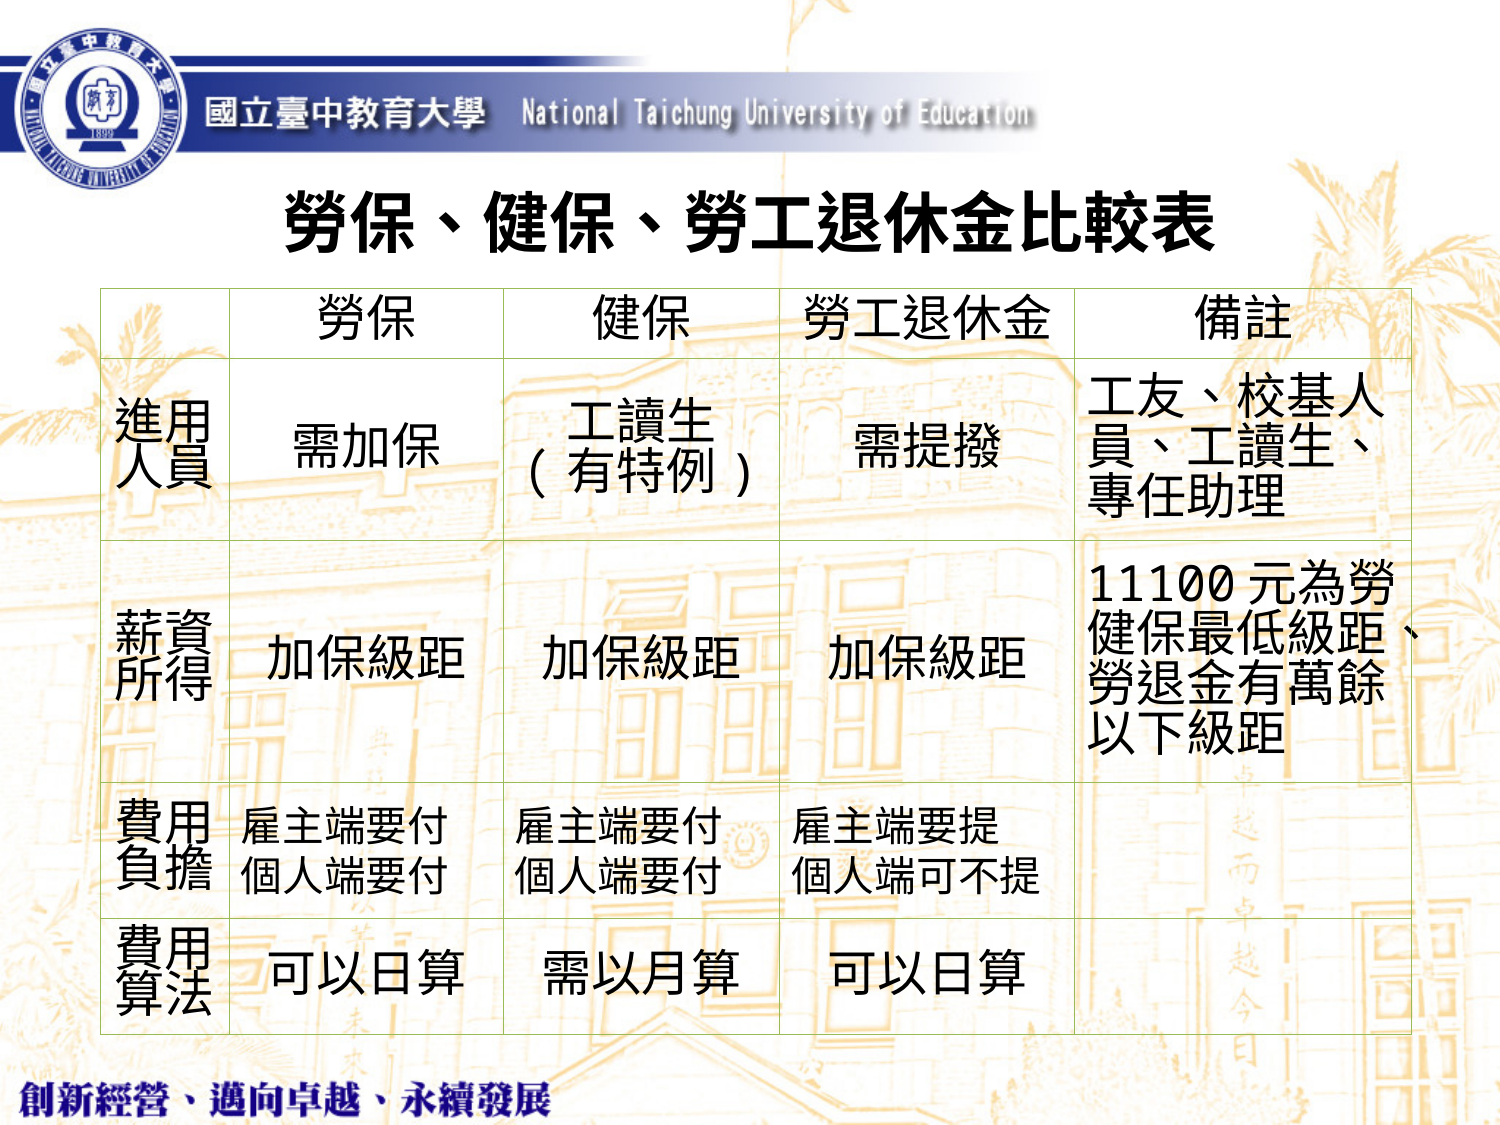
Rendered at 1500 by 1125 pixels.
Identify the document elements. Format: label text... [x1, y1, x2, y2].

table_cell 需加保 [230, 359, 503, 540]
table_cell 費用算法 [101, 919, 229, 1034]
table_cell [1075, 919, 1411, 1034]
table_cell 需提撥 [780, 359, 1074, 540]
picture [0, 0, 1500, 160]
table_cell 可以日算 [780, 919, 1074, 1034]
table_cell 加保級距 [780, 541, 1074, 782]
table_cell 雇主端要付 個人端要付 [504, 783, 779, 918]
picture [0, 280, 1500, 1125]
table_cell 薪資所得 [101, 541, 229, 782]
table_cell 可以日算 [230, 919, 503, 1034]
table_cell 費用負擔 [101, 783, 229, 918]
table_cell 工讀生 (有特例) [504, 359, 779, 540]
title 勞保、健保、勞工退休金比較表 [0, 160, 1500, 280]
table_header 勞保 [230, 289, 503, 358]
table_cell [1075, 783, 1411, 918]
table_cell 加保級距 [504, 541, 779, 782]
table_header 備註 [1075, 289, 1411, 358]
table_cell 工友、校基人員、工讀生、專任助理 [1075, 359, 1411, 540]
table_cell 需以月算 [504, 919, 779, 1034]
table_header 勞工退休金 [780, 289, 1074, 358]
table_header 健保 [504, 289, 779, 358]
table_cell 進用人員 [101, 359, 229, 540]
table_cell 11100元為勞健保最低級距、勞退金有萬餘以下級距 [1075, 541, 1411, 782]
table_cell 雇主端要提 個人端可不提 [780, 783, 1074, 918]
table_cell 雇主端要付 個人端要付 [230, 783, 503, 918]
table_cell 加保級距 [230, 541, 503, 782]
table_header [101, 289, 229, 358]
